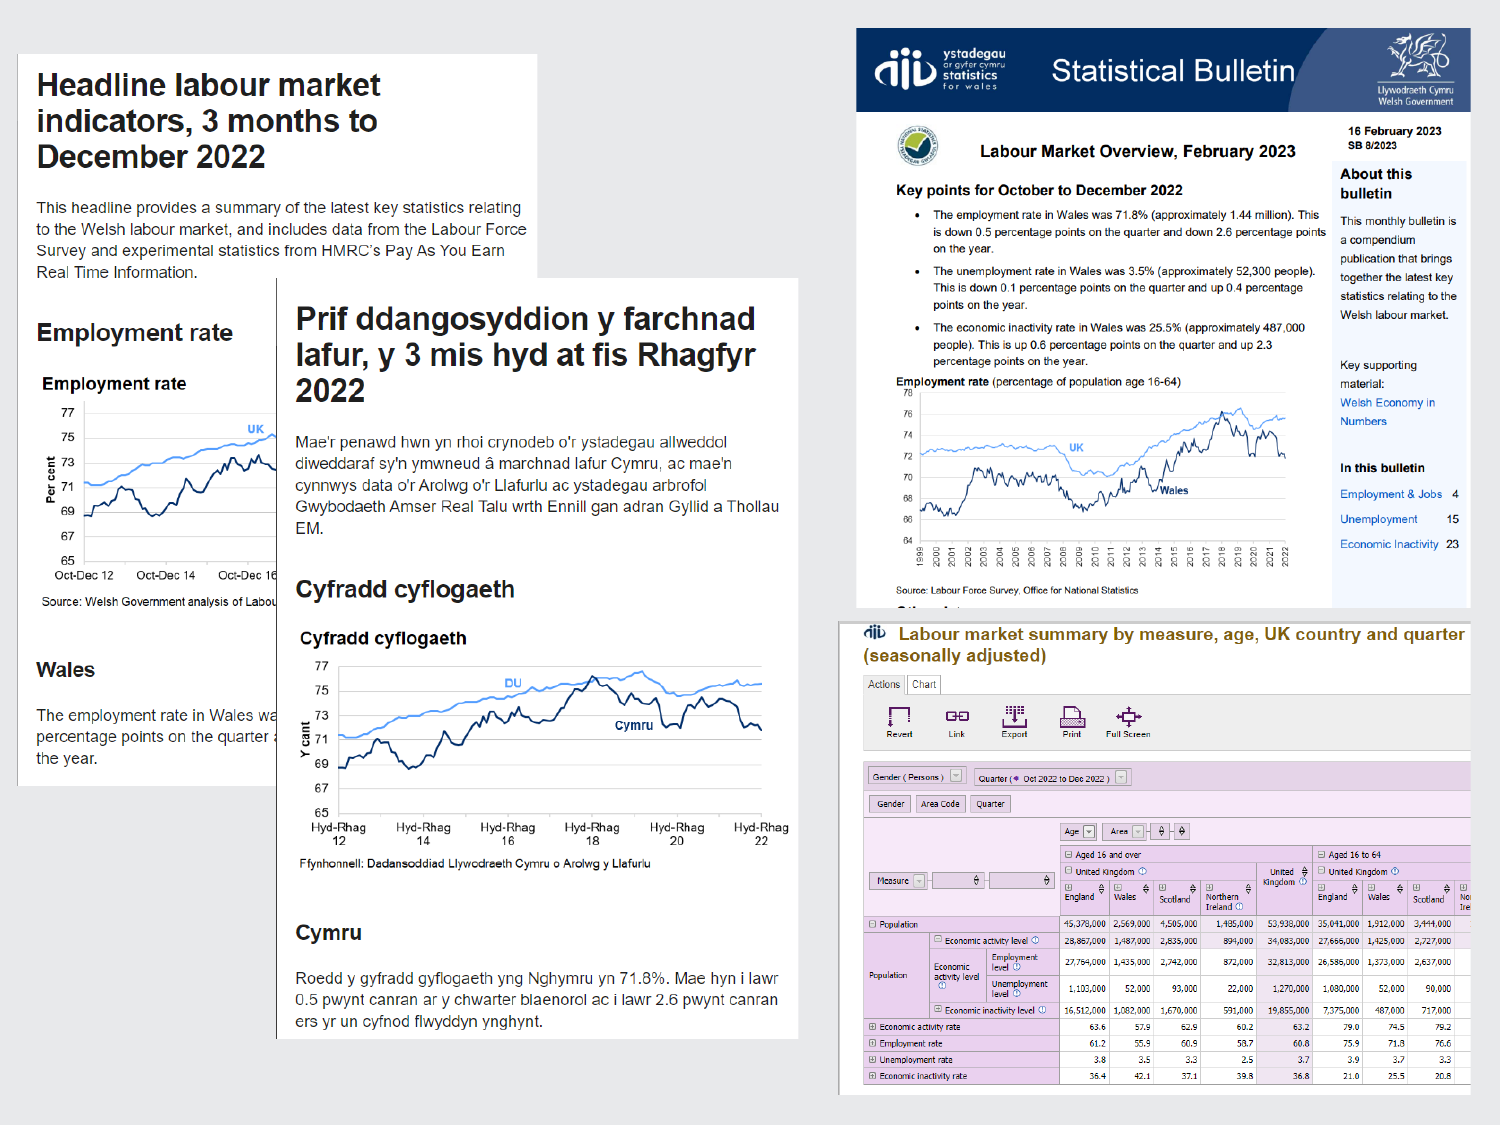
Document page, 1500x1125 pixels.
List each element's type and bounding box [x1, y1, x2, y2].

picture [838, 621, 1471, 1095]
picture [17, 54, 799, 1039]
picture [856, 28, 1471, 608]
